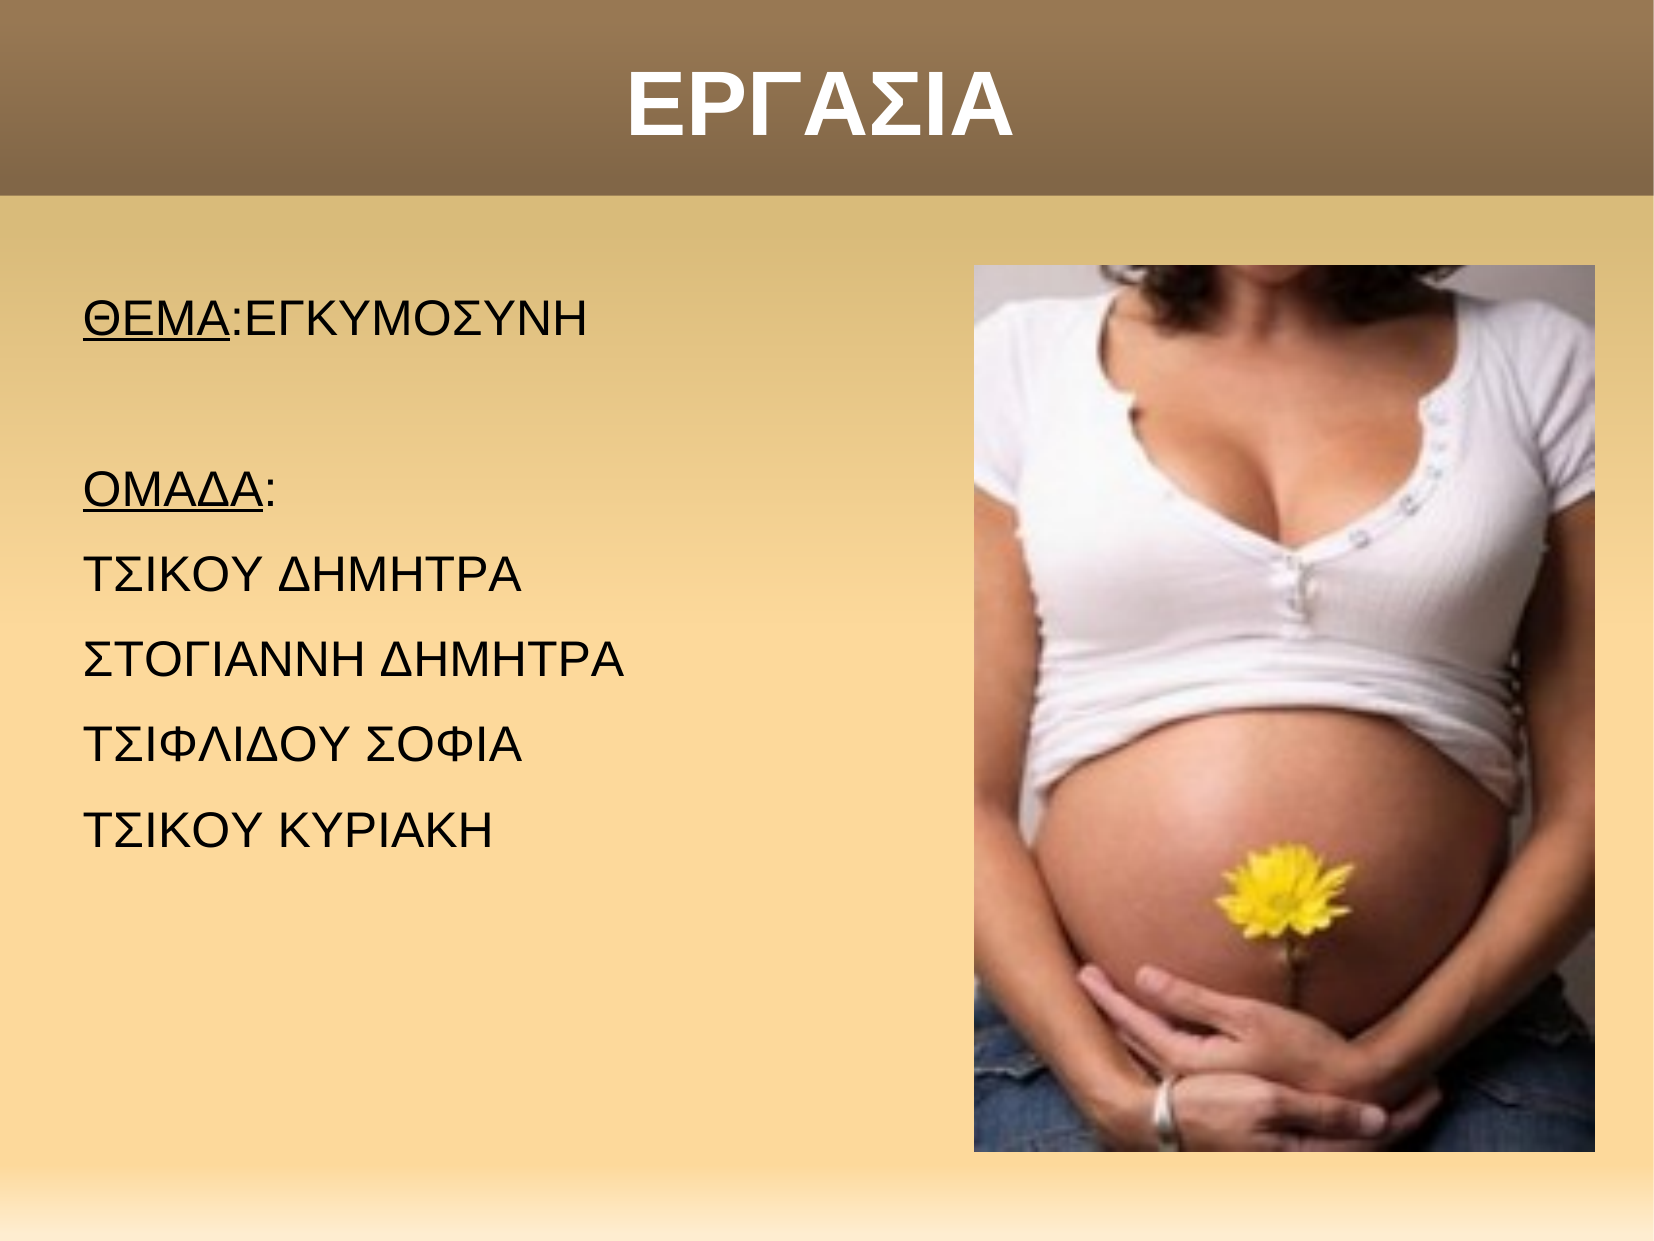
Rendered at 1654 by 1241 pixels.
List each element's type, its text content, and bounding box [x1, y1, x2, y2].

title ΕΡΓΑΣΙΑ [76, 0, 1565, 208]
picture [0, 0, 1654, 1241]
list ΘΕΜΑ:ΕΓΚΥΜΟΣΥΝΗ ΟΜΑΔΑ: ΤΣΙΚΟΥ ΔΗΜΗΤΡΑ ΣΤΟΓΙΑΝΝΗ ΔΗΜΗΤΡΑ ΤΣΙΦΛΙΔΟΥ ΣΟΦΙΑ ΤΣΙΚΟΥ ΚΥΡΙΑΚΗ [82, 290, 1571, 1109]
